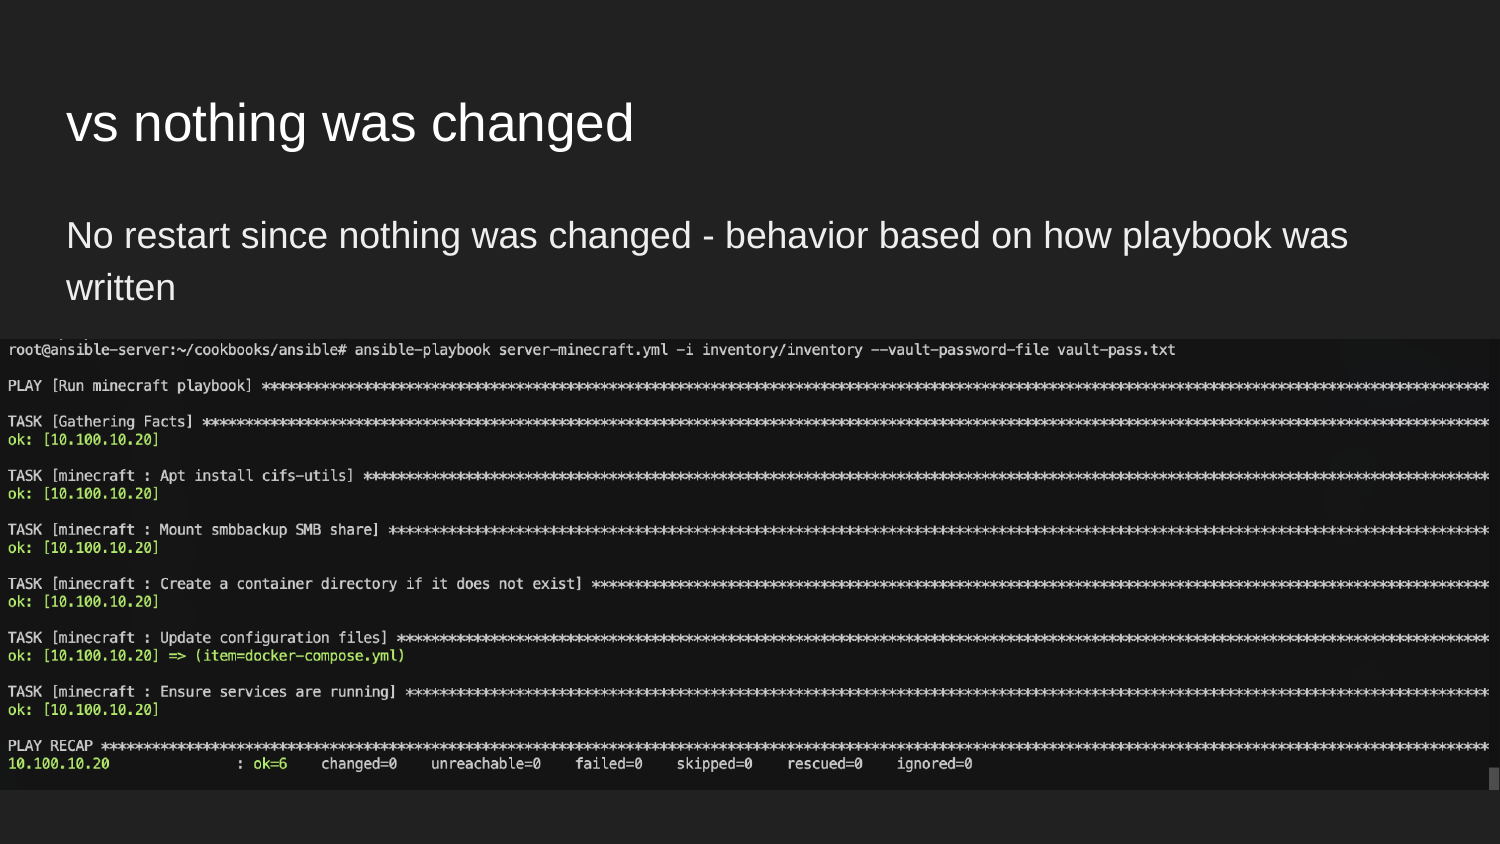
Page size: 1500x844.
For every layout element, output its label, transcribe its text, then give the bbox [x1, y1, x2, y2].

picture [0, 339, 1500, 790]
list No restart since nothing was changed - behavior based on how playbook was written [51, 189, 1449, 339]
title vs nothing was changed [51, 72, 1449, 167]
